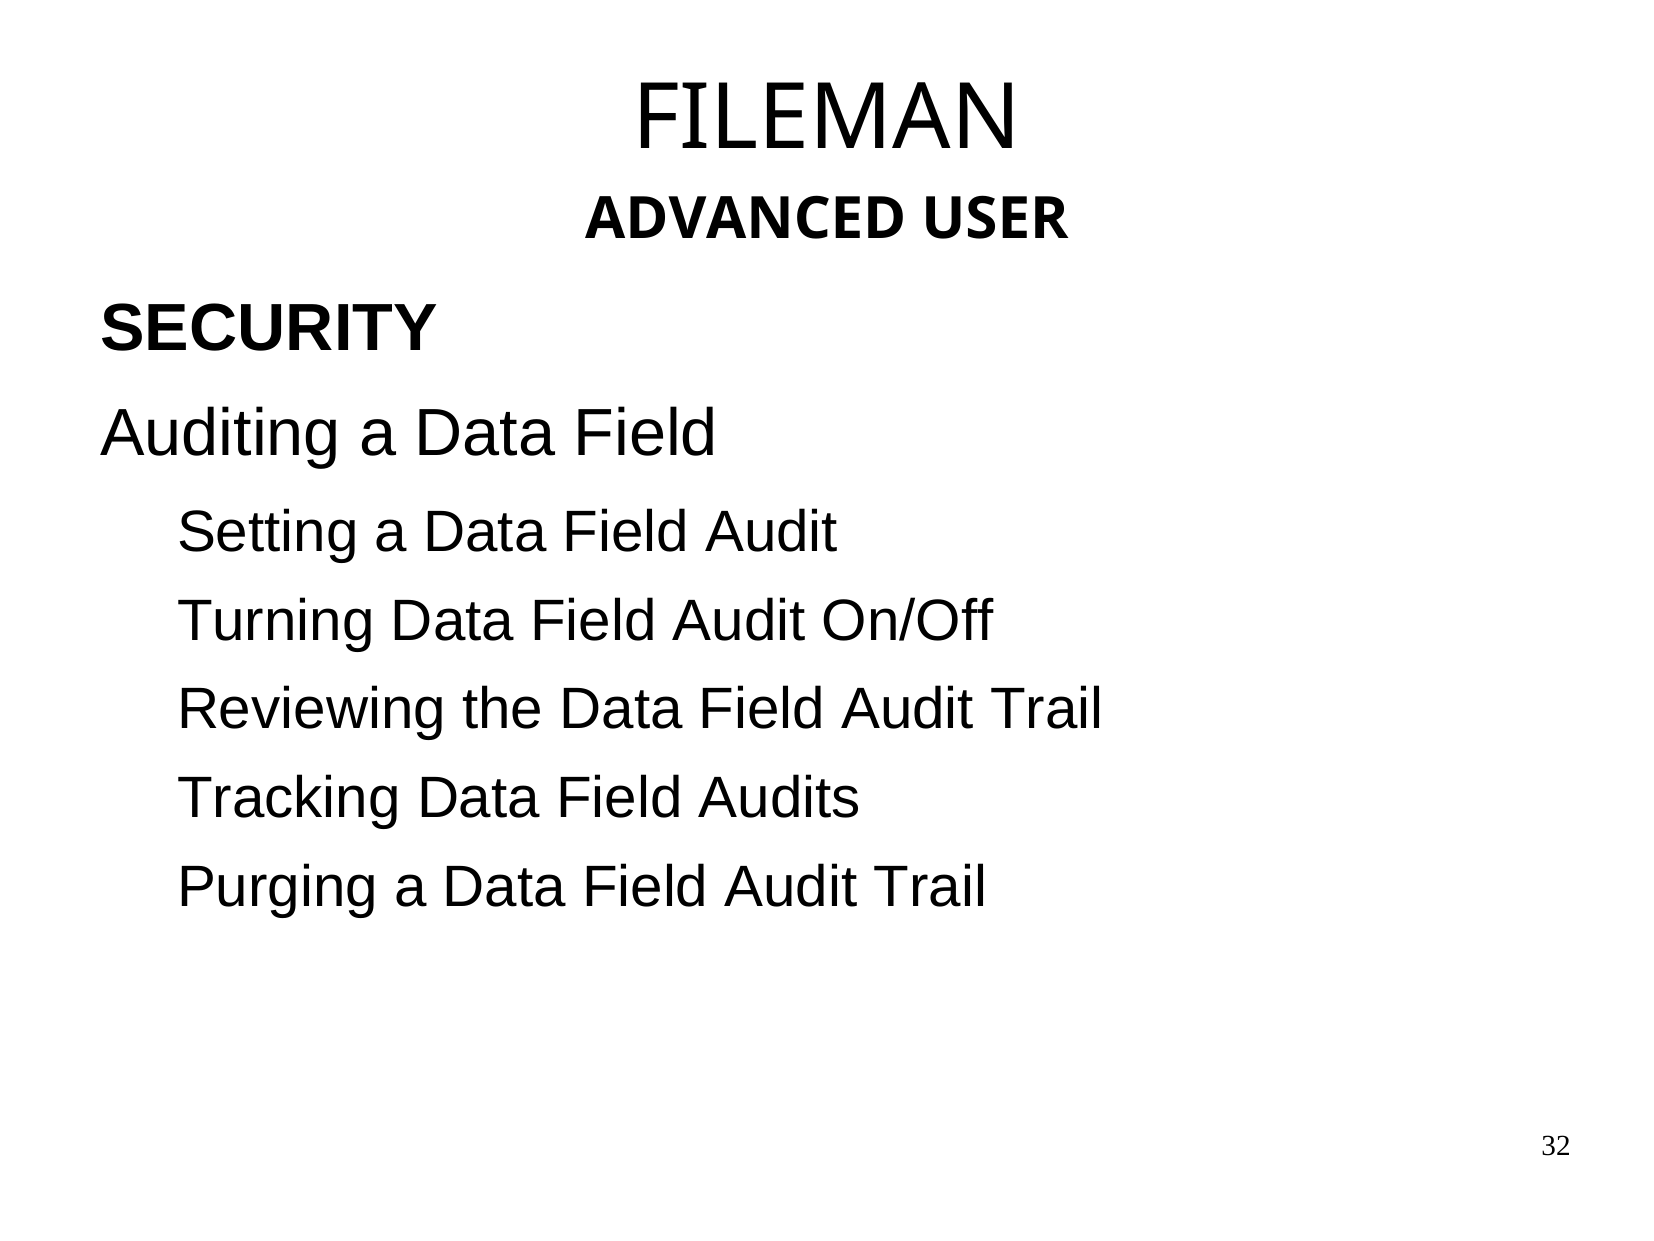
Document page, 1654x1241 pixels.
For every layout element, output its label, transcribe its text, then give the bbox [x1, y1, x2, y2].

title FILEMAN ADVANCED USER [82, 47, 1571, 259]
list SECURITY Auditing a Data Field Setting a Data Field Audit Turning Data Field Audit On/Off Reviewing the Data Field Audit Trail Tracking Data Field Audits Purging a Data Field Audit Trail [82, 290, 1571, 1094]
